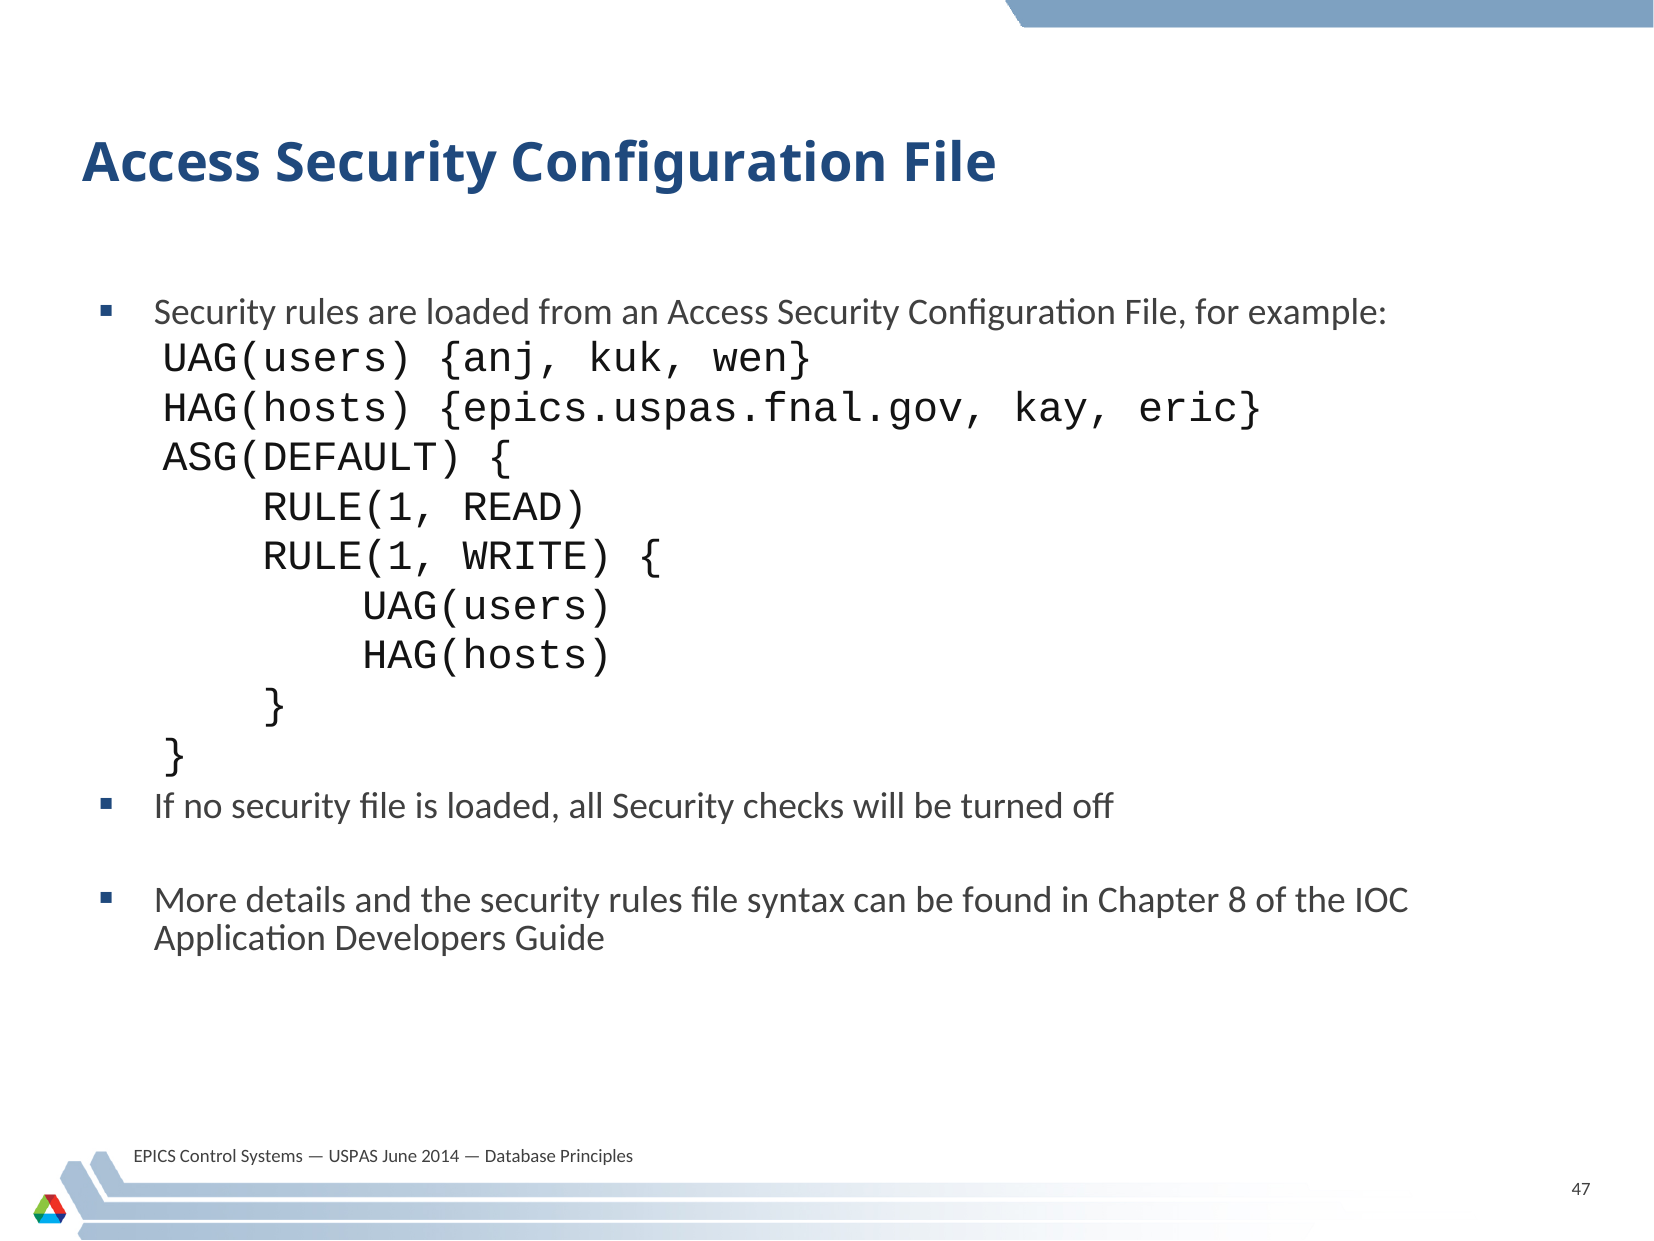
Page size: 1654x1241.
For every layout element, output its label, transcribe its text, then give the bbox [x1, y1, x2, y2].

title Access Security Configuration File [82, 128, 1571, 192]
picture [0, 0, 1654, 29]
picture [0, 1143, 1654, 1240]
list Security rules are loaded from an Access Security Configuration File, for example: UAG(users) {anj, kuk, wen} HAG(hosts) {epics.uspas.fnal.gov, kay, eric} ASG(DEFAULT) { RULE(1, READ) RULE(1, WRITE) { UAG(users) HAG(hosts) } } If no security file is loaded, all Security checks will be turned off More details and the security rules file syntax can be found in Chapter 8 of the IOC Application Developers Guide [82, 289, 1571, 1123]
